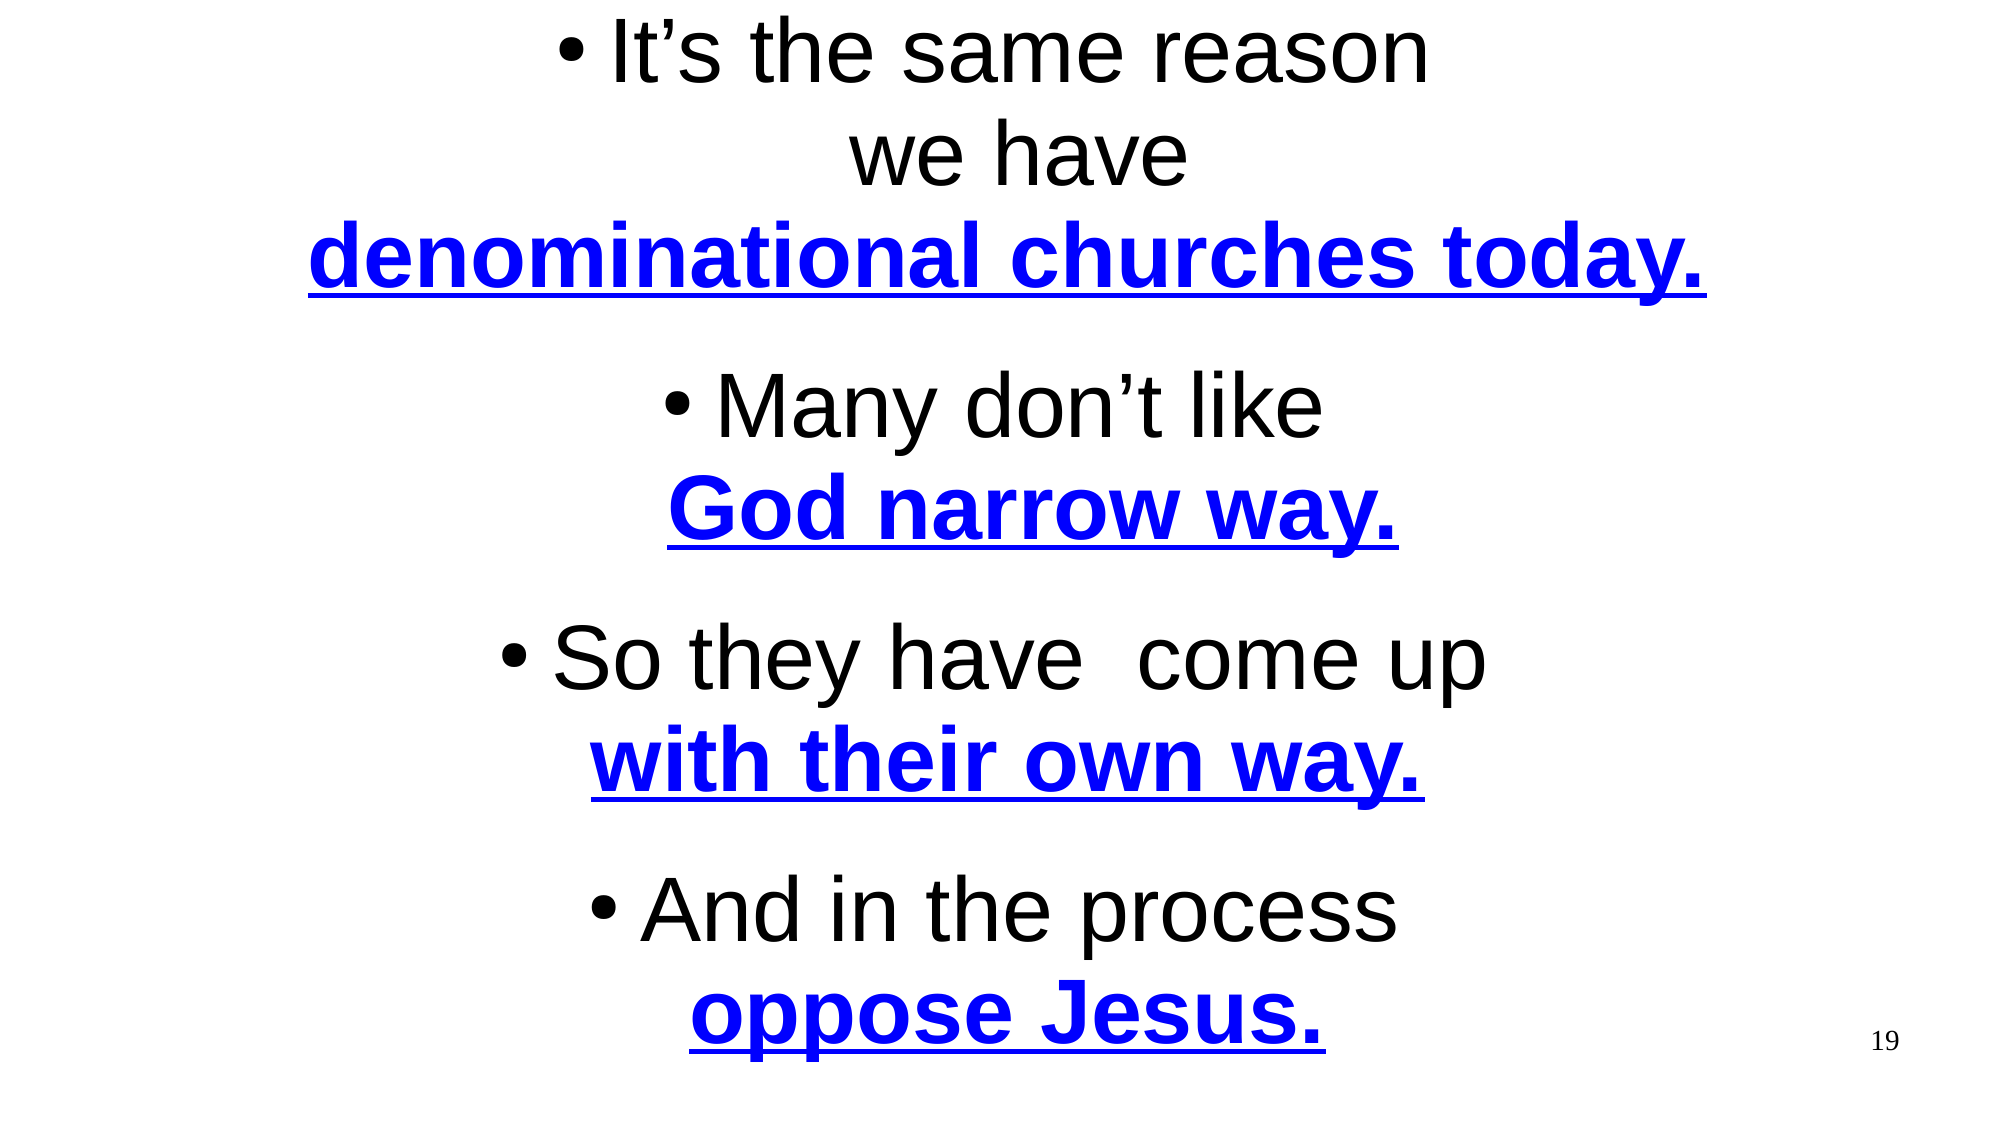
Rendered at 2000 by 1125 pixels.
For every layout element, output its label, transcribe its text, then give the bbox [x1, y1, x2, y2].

list It’s the same reason we have denominational churches today. Many don’t like God narrow way. So they have come up with their own way. And in the process oppose Jesus. [0, 0, 1996, 1123]
